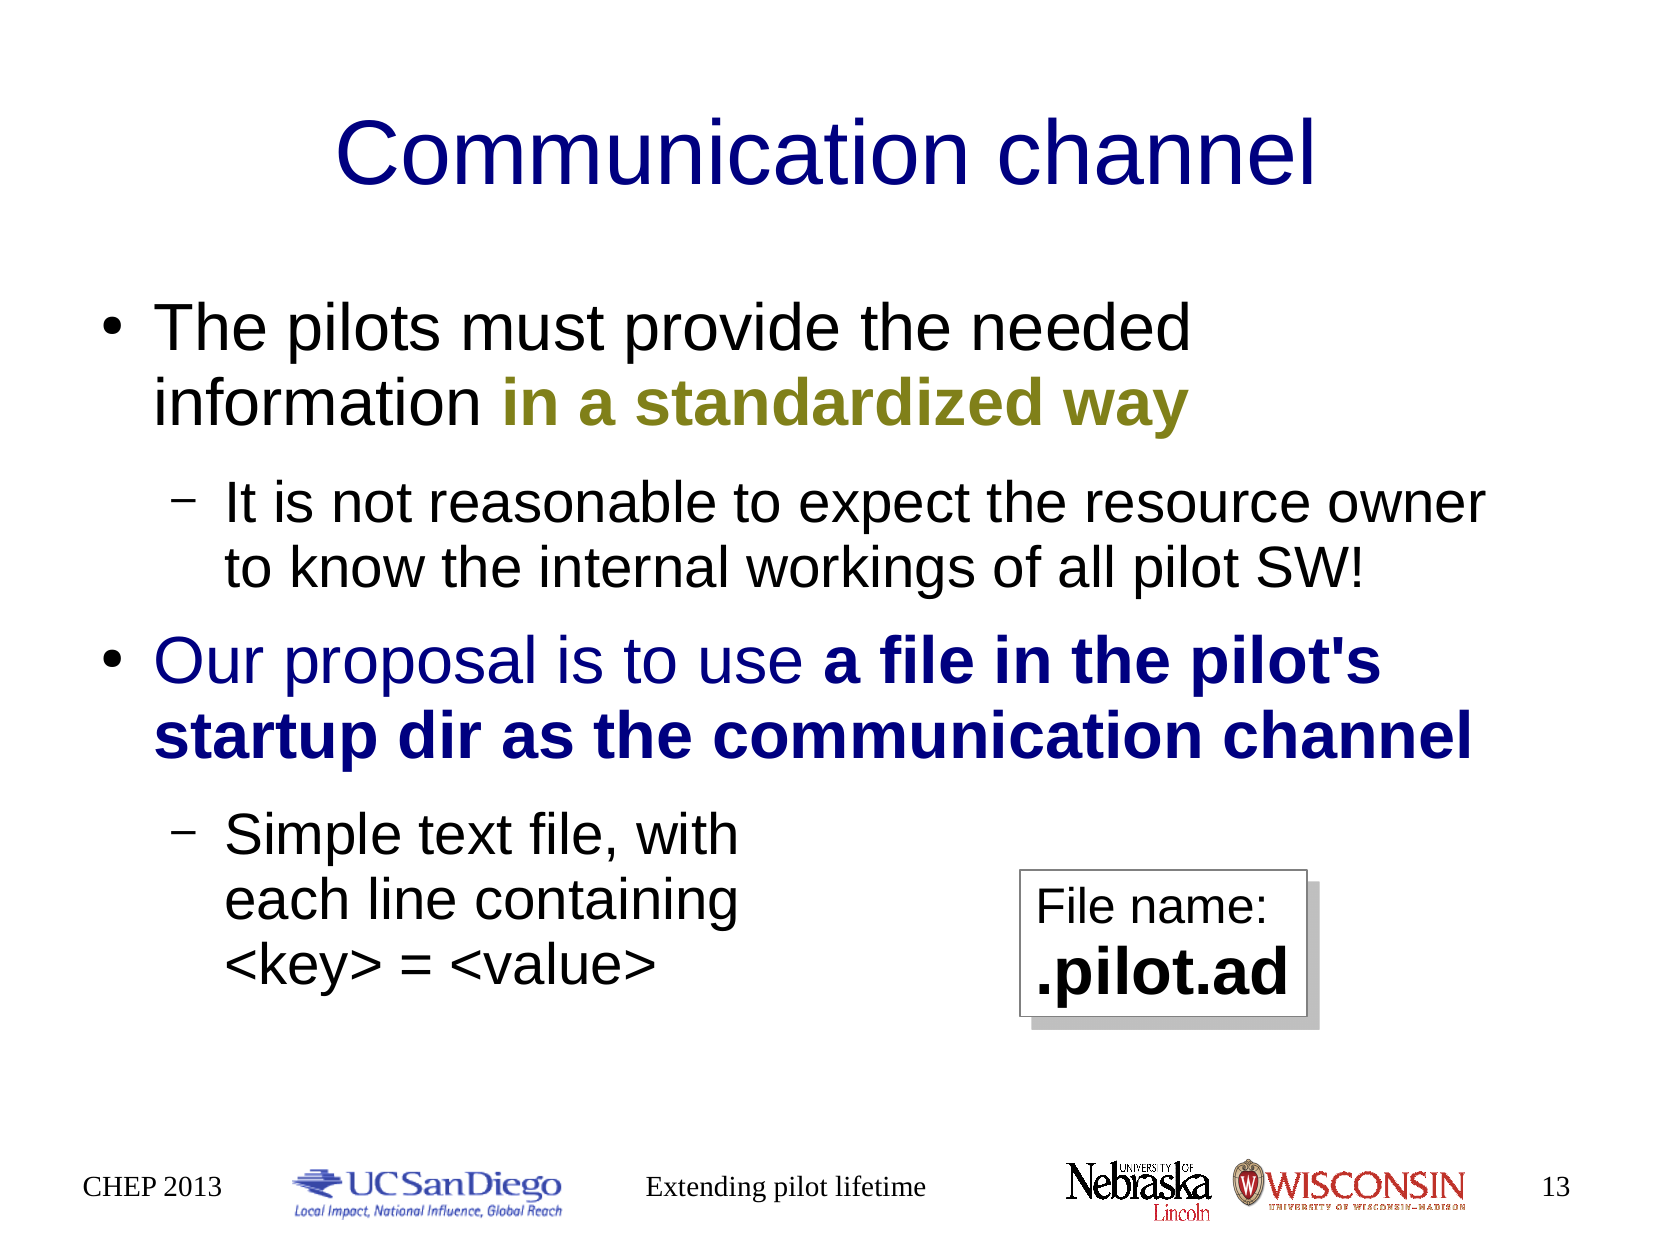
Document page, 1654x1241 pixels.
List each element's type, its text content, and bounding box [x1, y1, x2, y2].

title Communication channel [82, 49, 1571, 257]
list The pilots must provide the needed information in a standardized way It is not reasonable to expect the resource owner to know the internal workings of all pilot SW! Our proposal is to use a file in the pilot's startup dir as the communication channel Simple text file, with each line containing <key> = <value> [82, 290, 1538, 1010]
text_box File name: .pilot.ad [1020, 870, 1307, 1017]
picture [1066, 1160, 1212, 1221]
picture [1232, 1158, 1465, 1210]
picture [292, 1169, 563, 1220]
